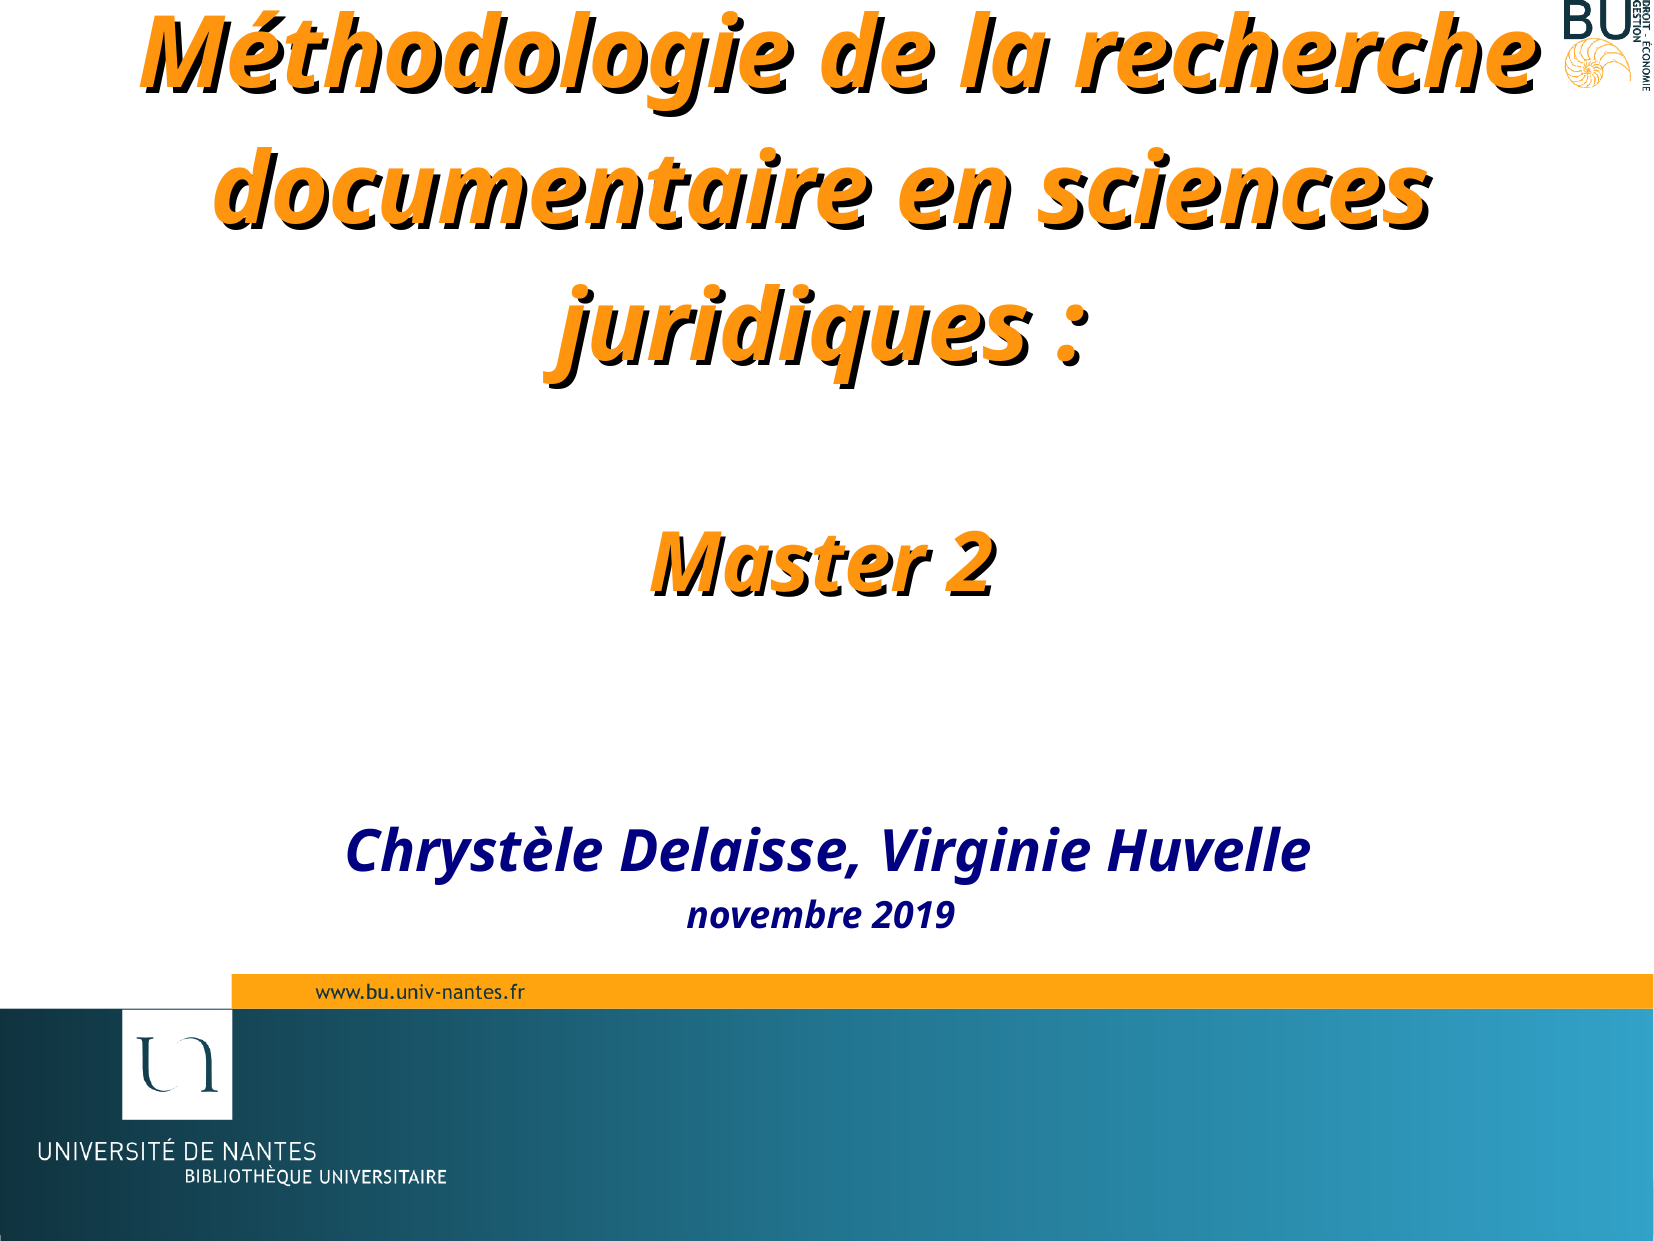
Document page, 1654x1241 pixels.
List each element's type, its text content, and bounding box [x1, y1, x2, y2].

title Méthodologie de la recherche documentaire en sciences juridiques : Master 2 Chrystèle Delaisse, Virginie Huvelle novembre 2019 [76, 37, 1565, 181]
subtitle [76, 181, 1565, 974]
picture [1564, 0, 1652, 91]
picture [0, 974, 1654, 1241]
